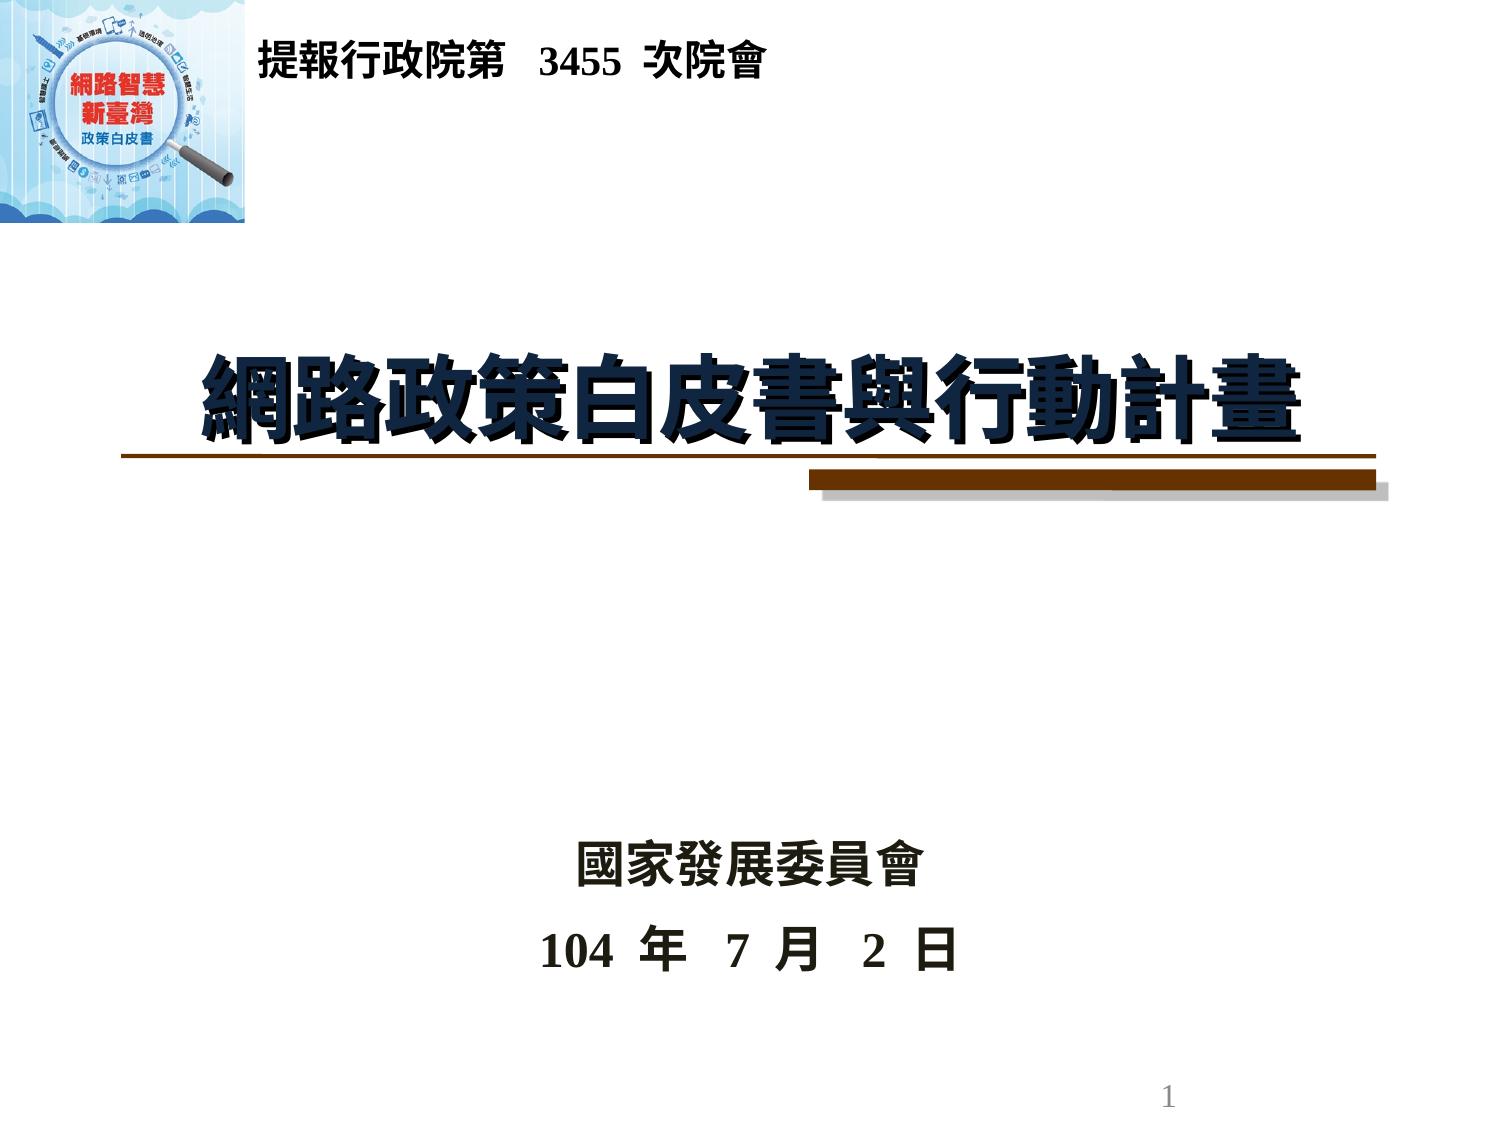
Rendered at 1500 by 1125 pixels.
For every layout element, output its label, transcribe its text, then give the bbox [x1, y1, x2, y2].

text_box 網路政策白皮書與行動計畫 [0, 262, 1500, 528]
text_box 國家發展委員會 104 年 7 月 2 日 [0, 739, 1500, 985]
text_box 提報行政院第 3455 次院會 [245, 26, 783, 91]
picture [0, 0, 245, 223]
text_box 1 [1145, 1064, 1496, 1125]
